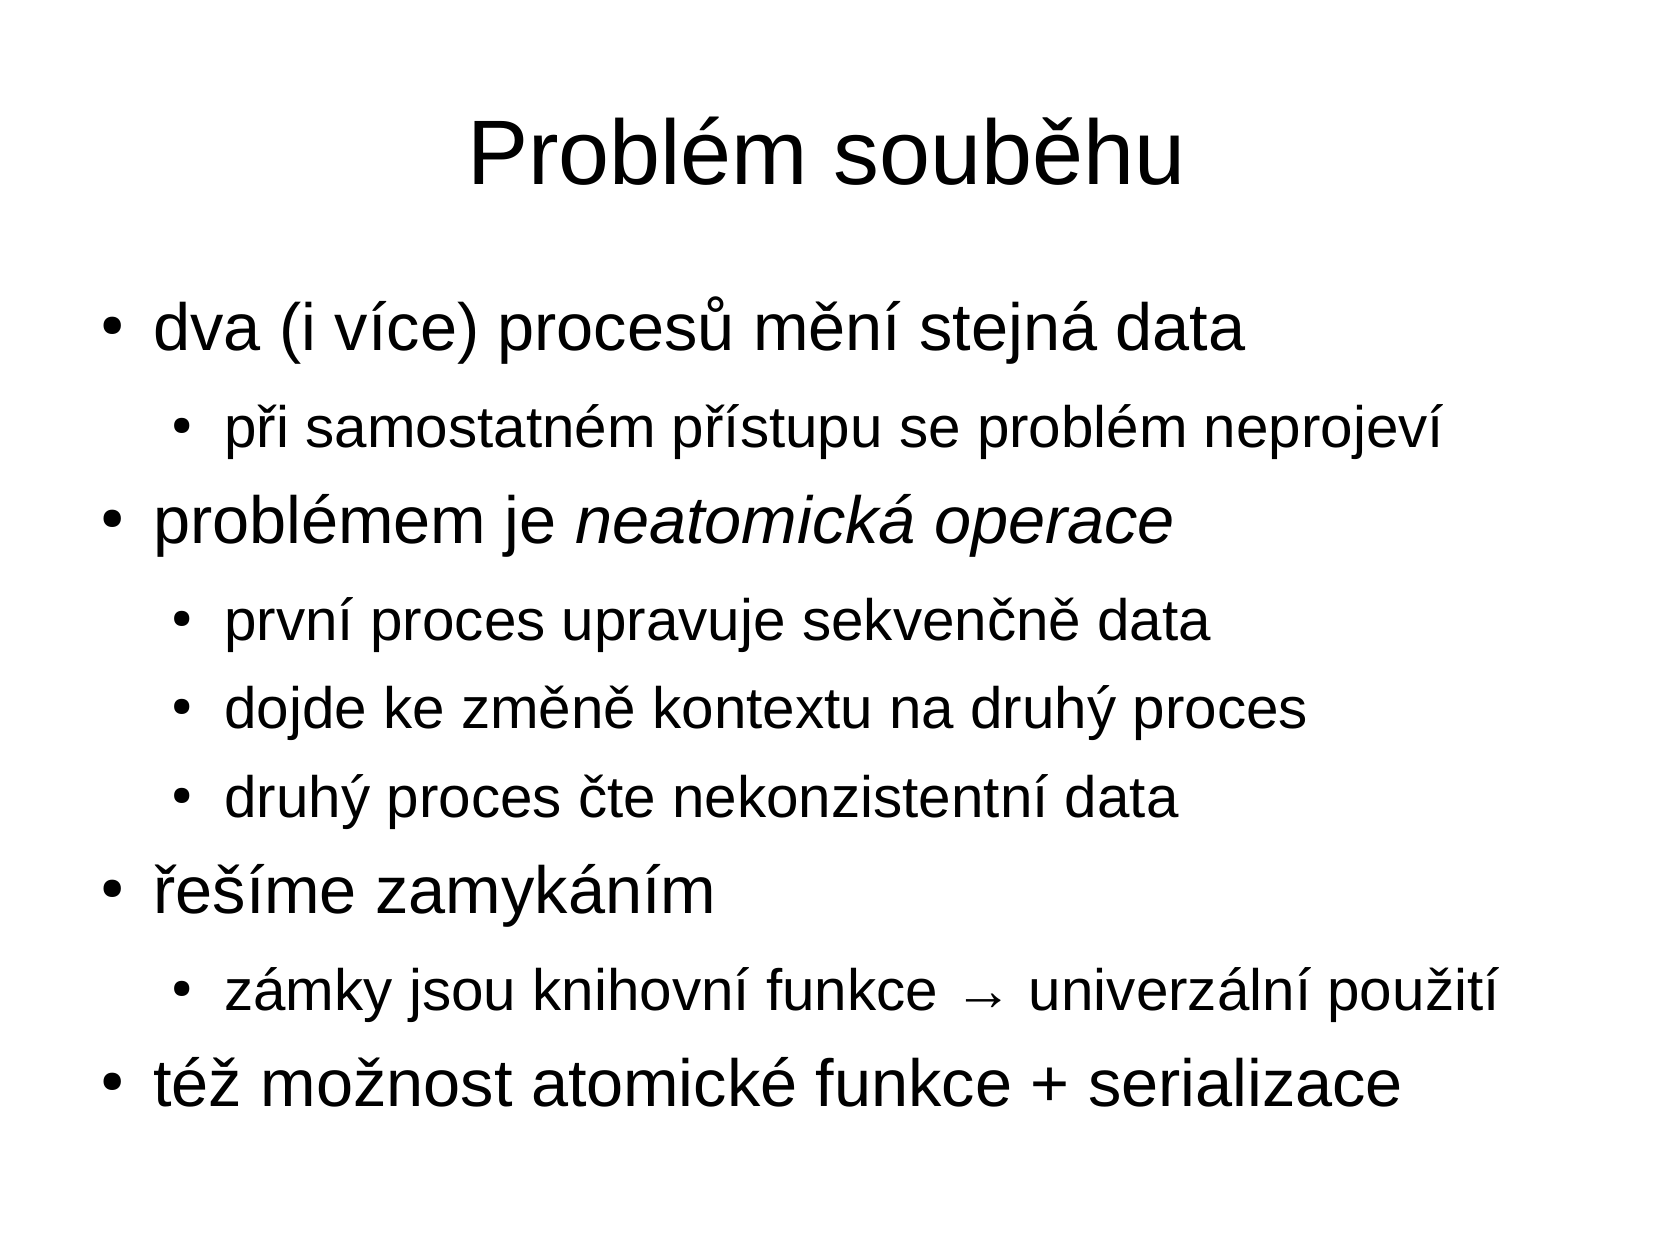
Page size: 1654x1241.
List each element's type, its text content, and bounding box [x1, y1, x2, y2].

list dva (i více) procesů mění stejná data při samostatném přístupu se problém neprojeví problémem je neatomická operace první proces upravuje sekvenčně data dojde ke změně kontextu na druhý proces druhý proces čte nekonzistentní data řešíme zamykáním zámky jsou knihovní funkce → univerzální použití též možnost atomické funkce + serializace [82, 290, 1571, 1122]
title Problém souběhu [82, 49, 1571, 257]
